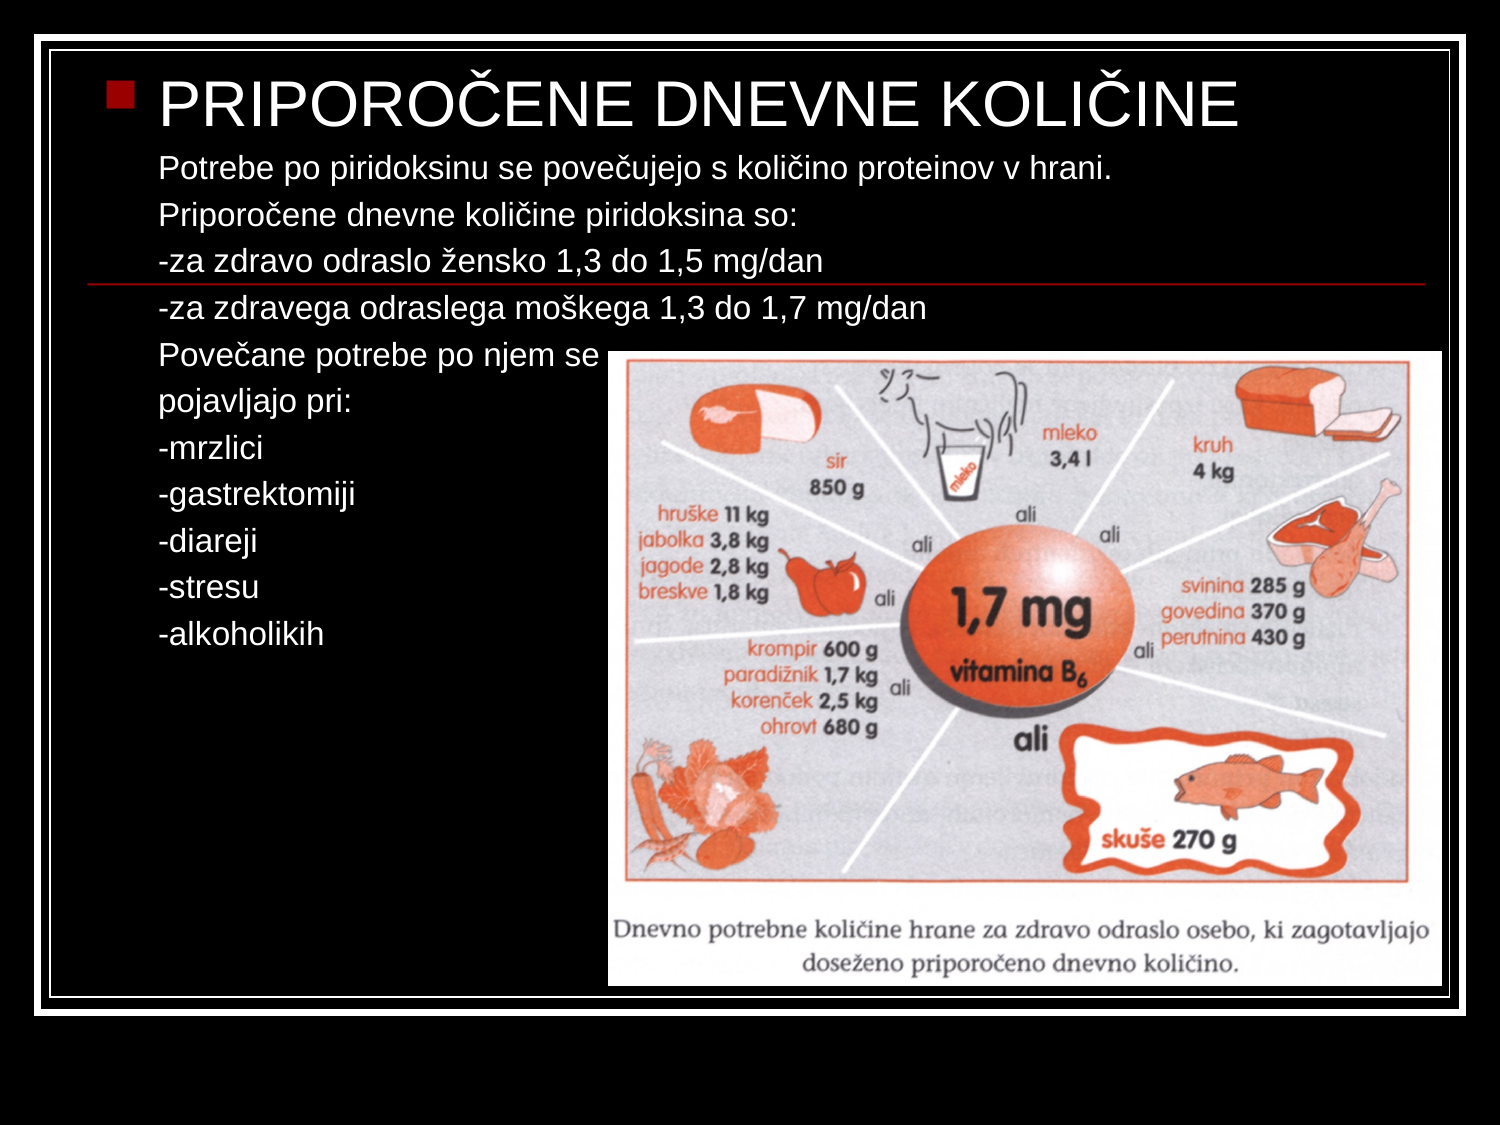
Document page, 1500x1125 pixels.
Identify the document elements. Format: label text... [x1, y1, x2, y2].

list PRIPOROČENE DNEVNE KOLIČINE Potrebe po piridoksinu se povečujejo s količino proteinov v hrani. Priporočene dnevne količine piridoksina so: -za zdravo odraslo žensko 1,3 do 1,5 mg/dan -za zdravega odraslega moškega 1,3 do 1,7 mg/dan Povečane potrebe po njem se pojavljajo pri: -mrzlici -gastrektomiji -diareji -stresu -alkoholikih [87, 54, 1425, 963]
picture [608, 351, 1442, 986]
